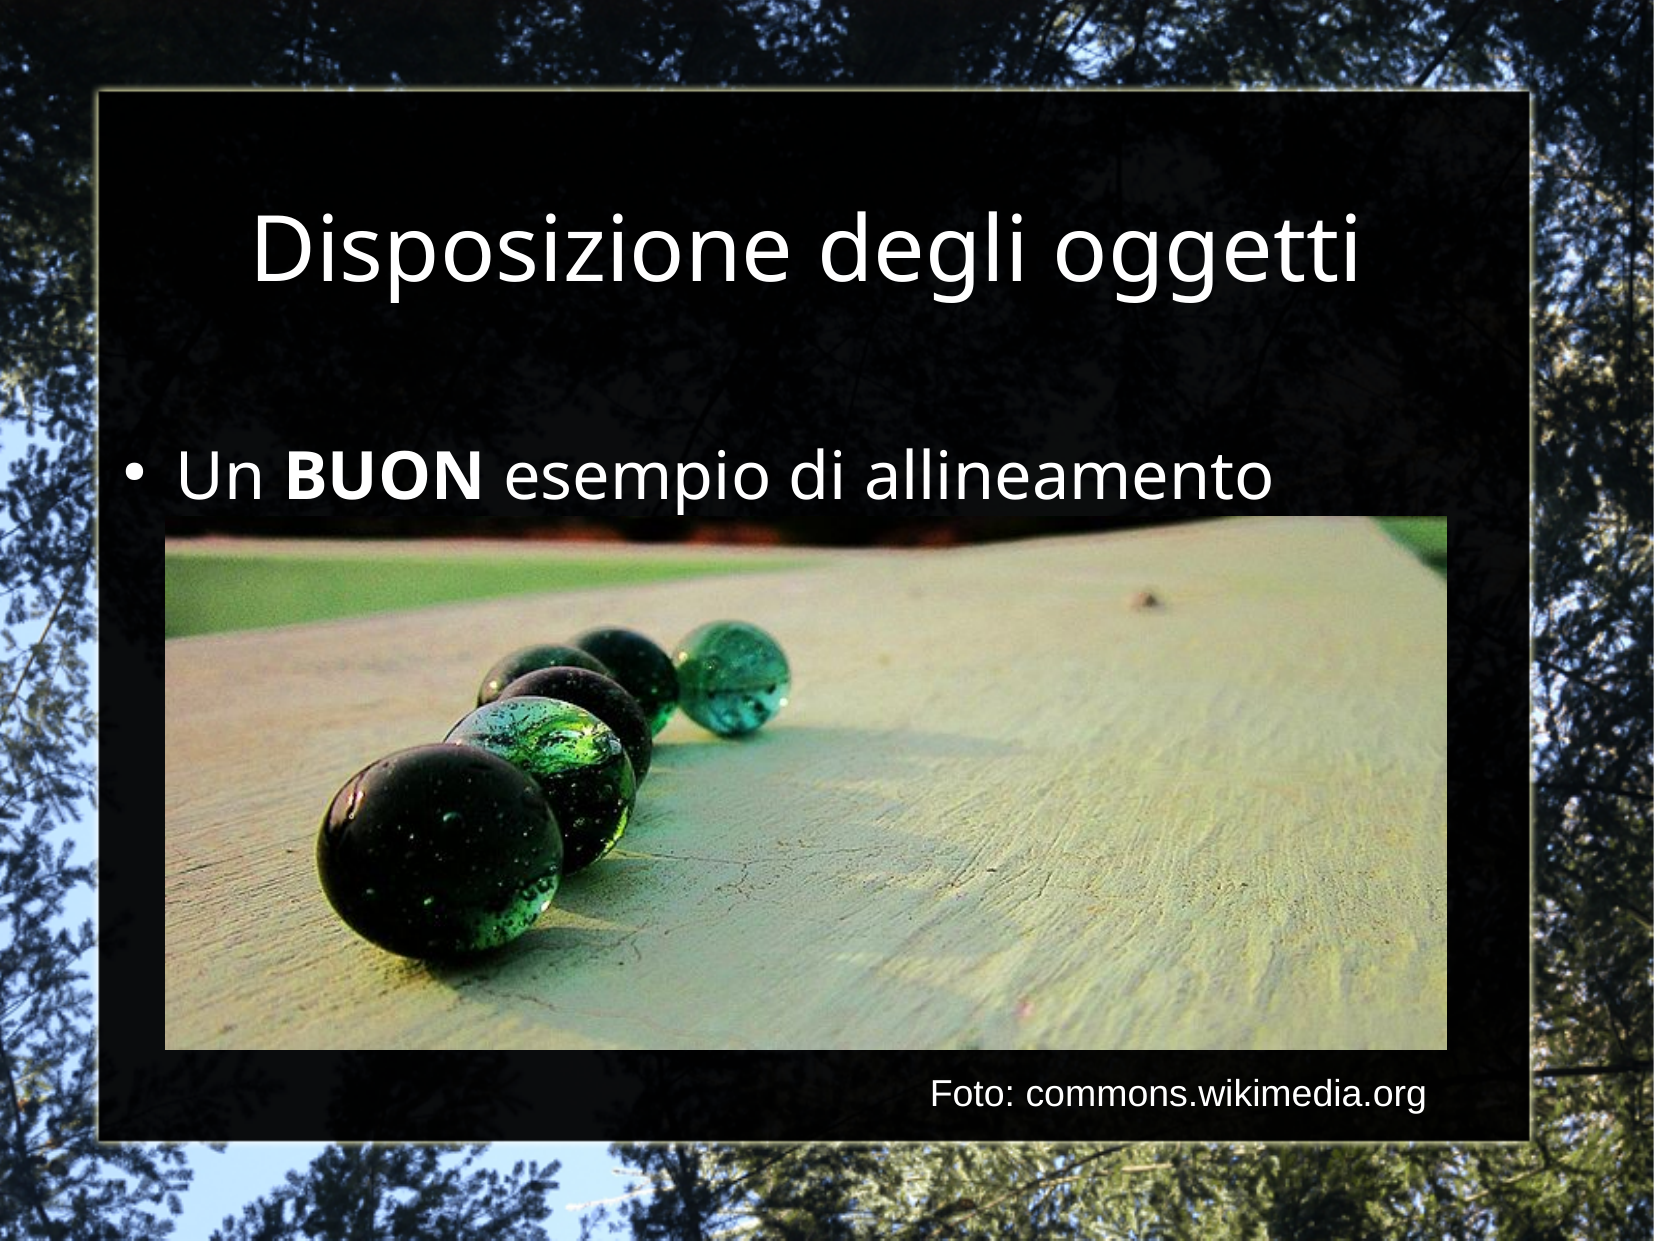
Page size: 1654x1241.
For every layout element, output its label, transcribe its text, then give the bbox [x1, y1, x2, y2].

text_box Foto: commons.wikimedia.org [915, 1065, 1471, 1164]
title Disposizione degli oggetti [83, 162, 1531, 331]
list Un BUON esempio di allineamento [105, 428, 1536, 1148]
picture [0, 0, 1654, 1241]
